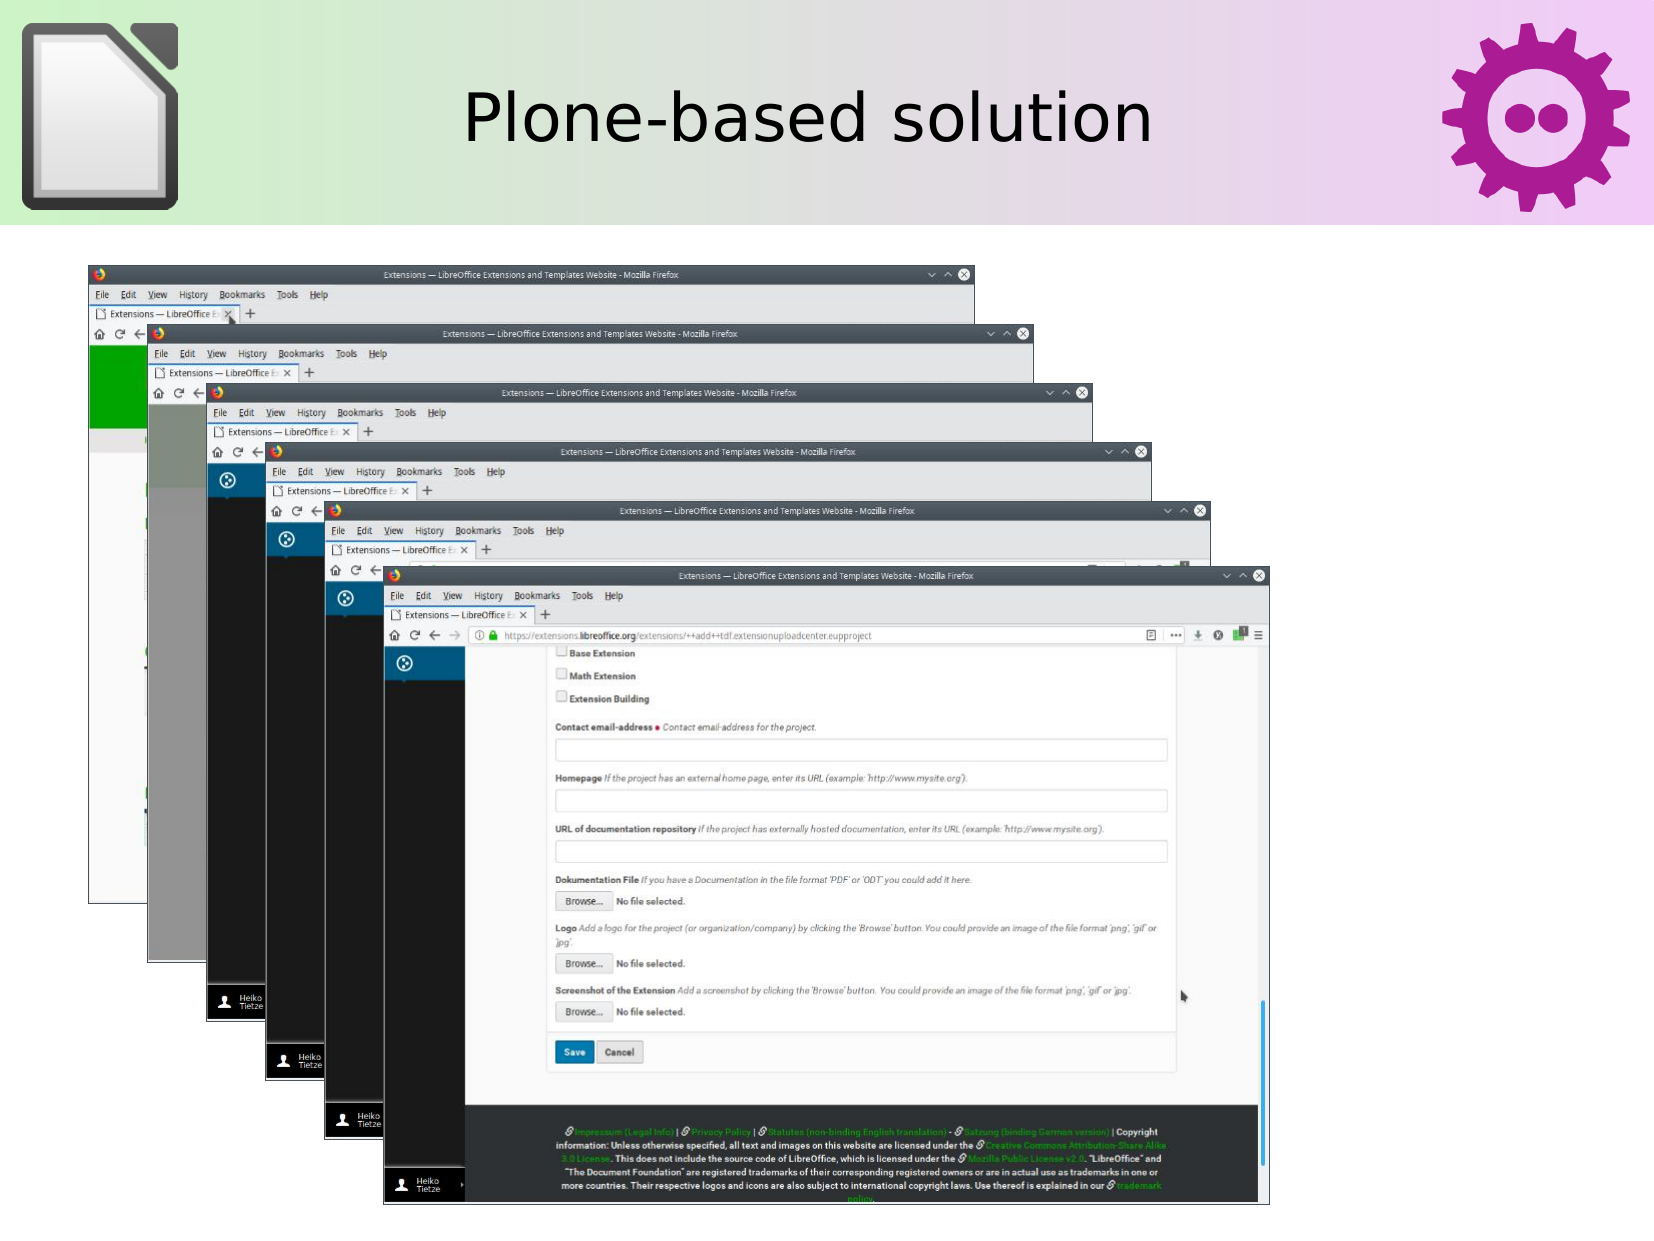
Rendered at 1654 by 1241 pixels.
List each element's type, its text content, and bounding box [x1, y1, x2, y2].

title Plone-based solution [212, 23, 1406, 213]
picture [22, 23, 178, 210]
picture [1442, 23, 1630, 212]
picture [88, 265, 1270, 1205]
